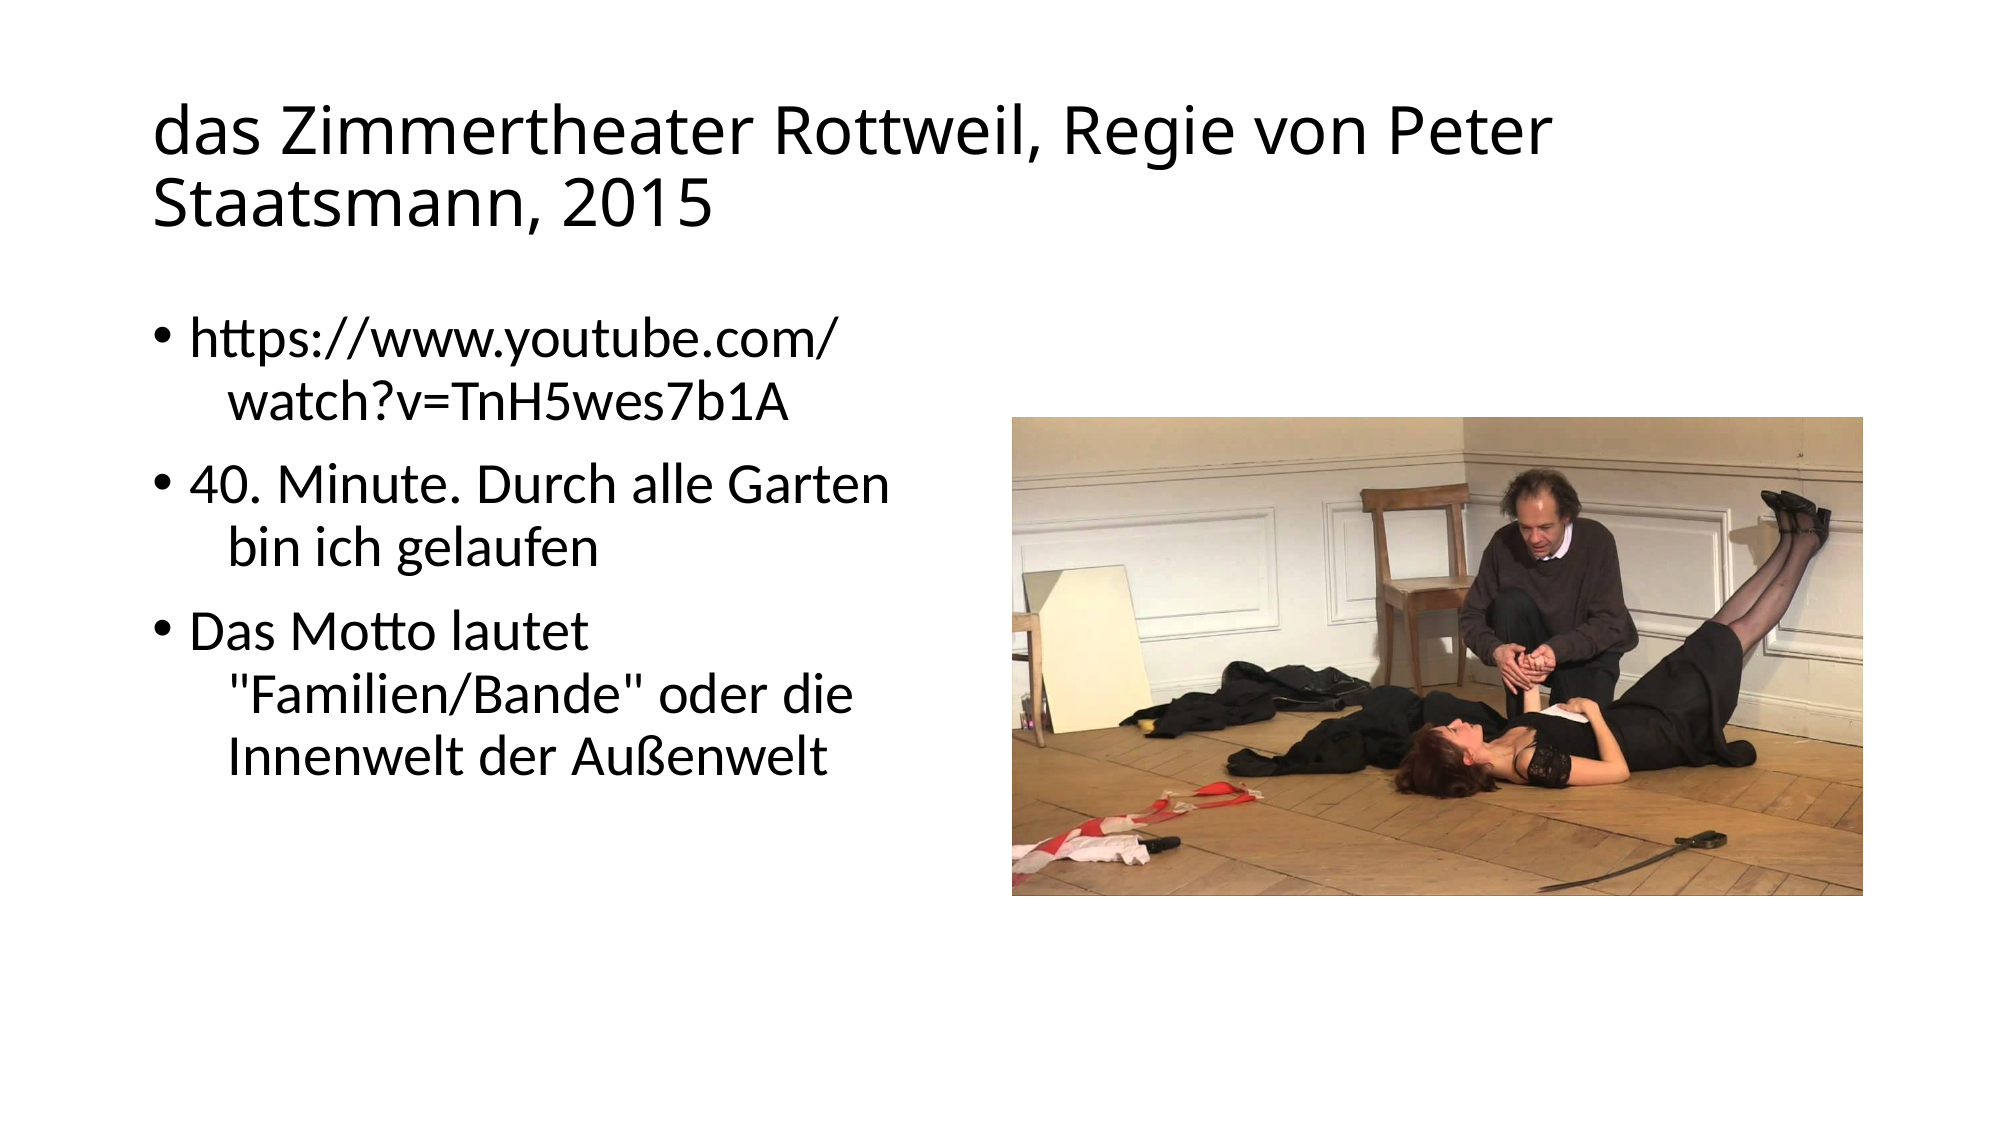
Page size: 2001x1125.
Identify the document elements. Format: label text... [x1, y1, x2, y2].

title das Zimmertheater Rottweil, Regie von Peter Staatsmann, 2015 [137, 59, 1863, 278]
picture [1012, 417, 1863, 896]
list https://www.youtube.com/watch?v=TnH5wes7b1A 40. Minute. Durch alle Garten bin ich gelaufen Das Motto lautet "Familien/Bande" oder die Innenwelt der Außenwelt [137, 299, 988, 1014]
